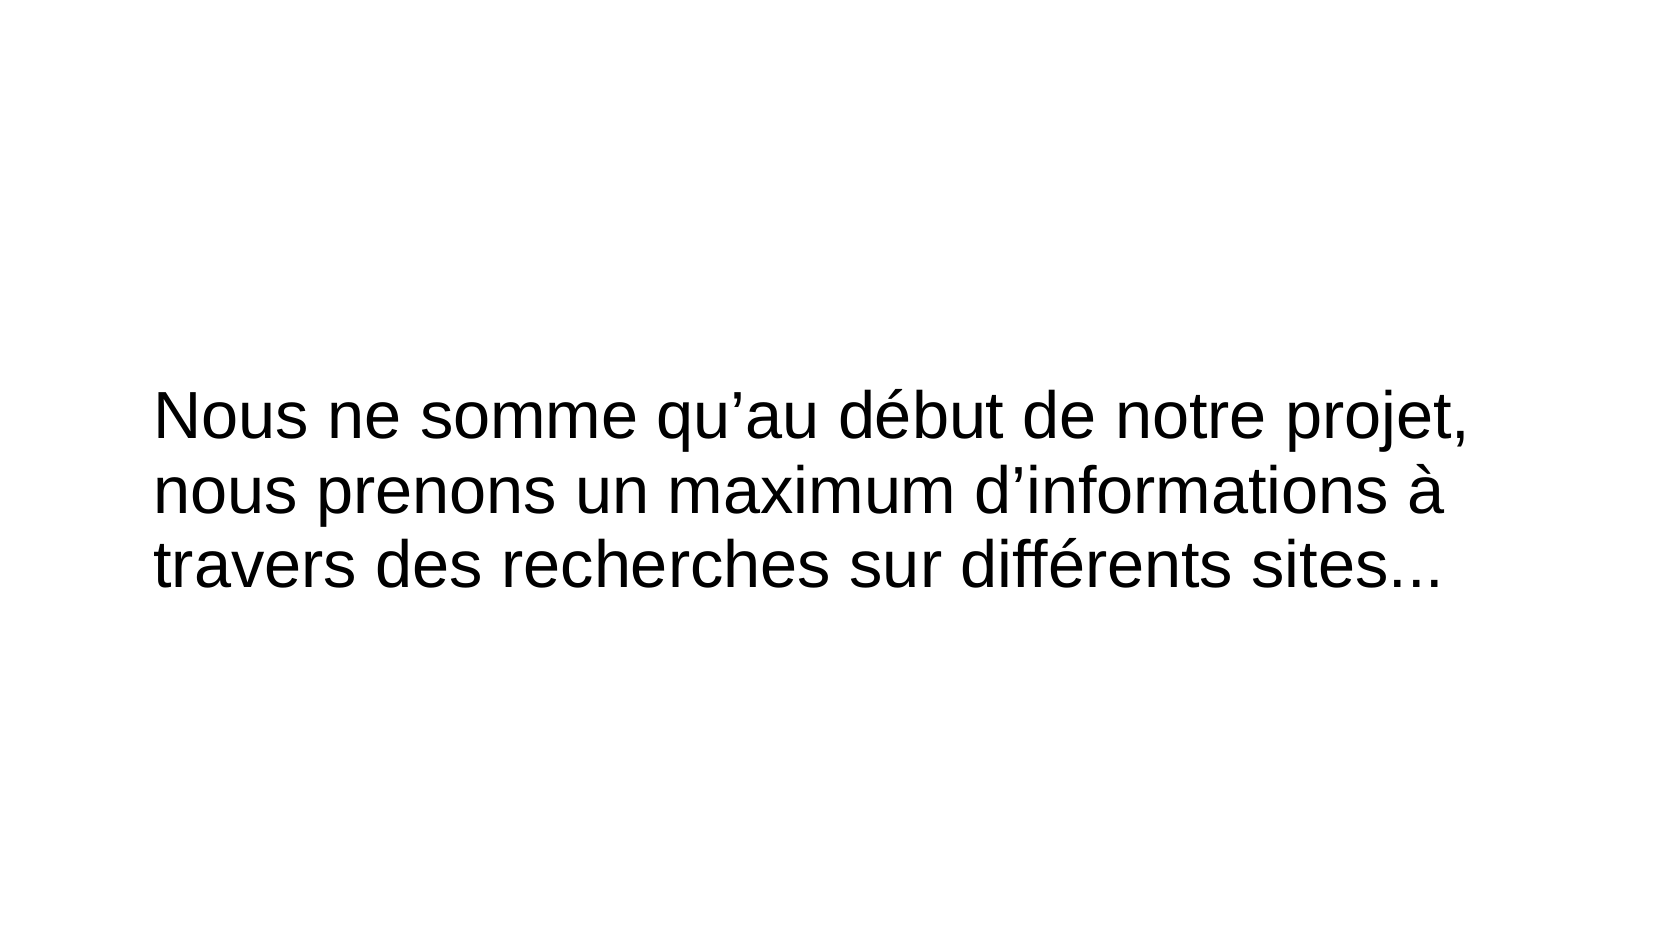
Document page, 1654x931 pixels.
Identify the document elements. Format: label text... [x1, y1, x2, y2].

list Nous ne somme qu’au début de notre projet, nous prenons un maximum d’informations à travers des recherches sur différents sites... [82, 377, 1571, 918]
